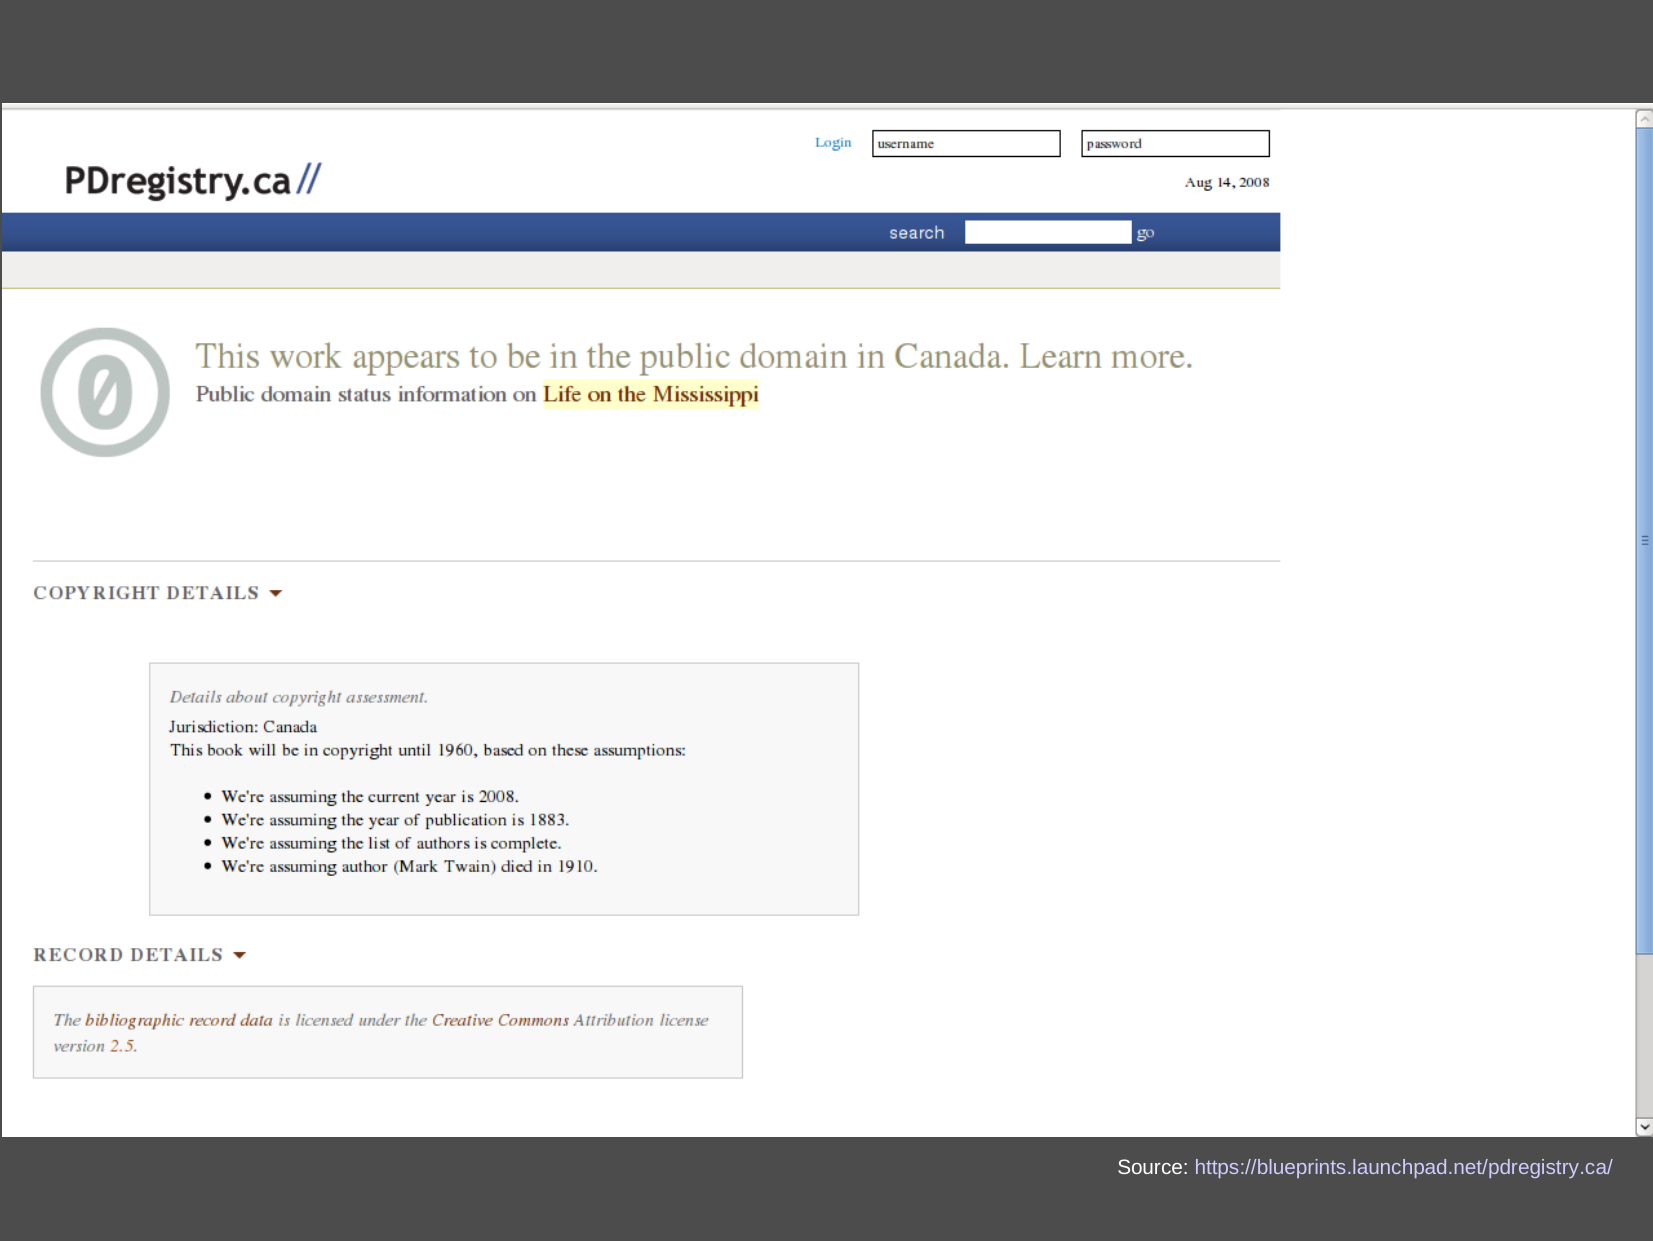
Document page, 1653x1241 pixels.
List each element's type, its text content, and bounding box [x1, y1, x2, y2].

text_box Source: https://blueprints.launchpad.net/pdregistry.ca/ [1102, 1145, 1634, 1187]
picture [2, 103, 1653, 1137]
